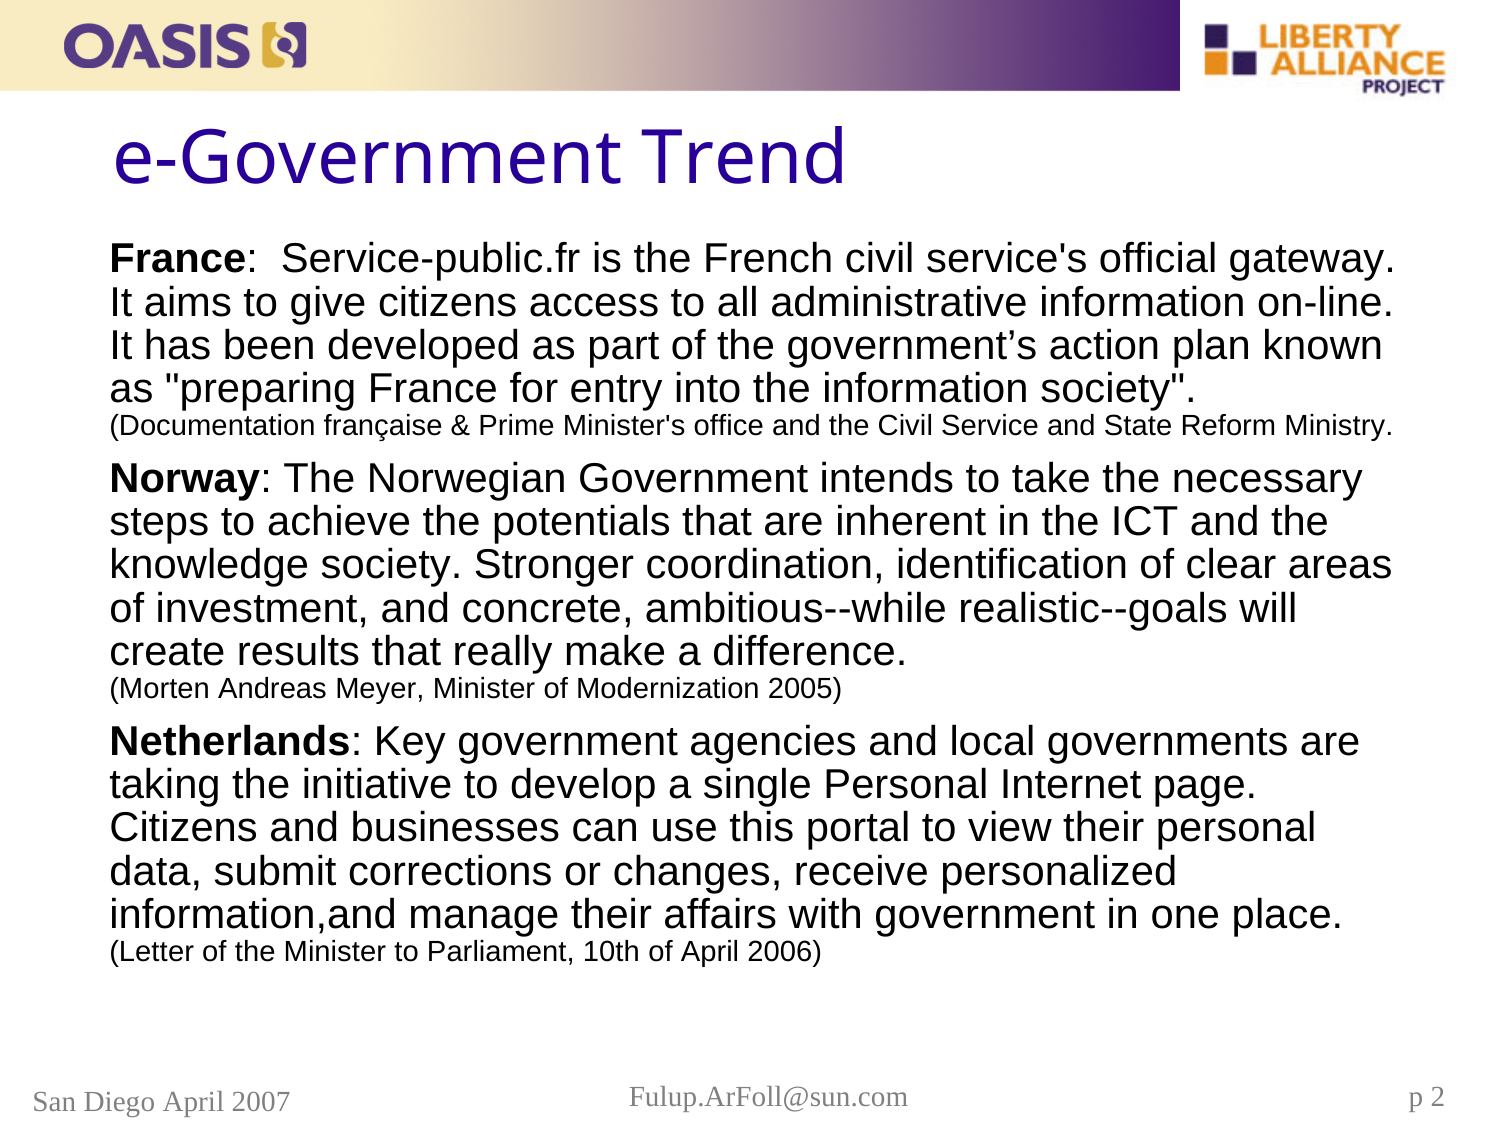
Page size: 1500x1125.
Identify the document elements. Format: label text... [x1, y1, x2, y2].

picture [0, 0, 1500, 1125]
list France: Service-public.fr is the French civil service's official gateway. It aims to give citizens access to all administrative information on-line. It has been developed as part of the government’s action plan known as "preparing France for entry into the information society". (Documentation française & Prime Minister's office and the Civil Service and State Reform Ministry. Norway: The Norwegian Government intends to take the necessary steps to achieve the potentials that are inherent in the ICT and the knowledge society. Stronger coordination, identification of clear areas of investment, and concrete, ambitious--while realistic--goals will create results that really make a difference. (Morten Andreas Meyer, Minister of Modernization 2005) Netherlands: Key government agencies and local governments are taking the initiative to develop a single Personal Internet page. Citizens and businesses can use this portal to view their personal data, submit corrections or changes, receive personalized information,and manage their affairs with government in one place. (Letter of the Minister to Parliament, 10th of April 2006) [53, 238, 1418, 1125]
title e-Government Trend [112, 61, 1263, 238]
